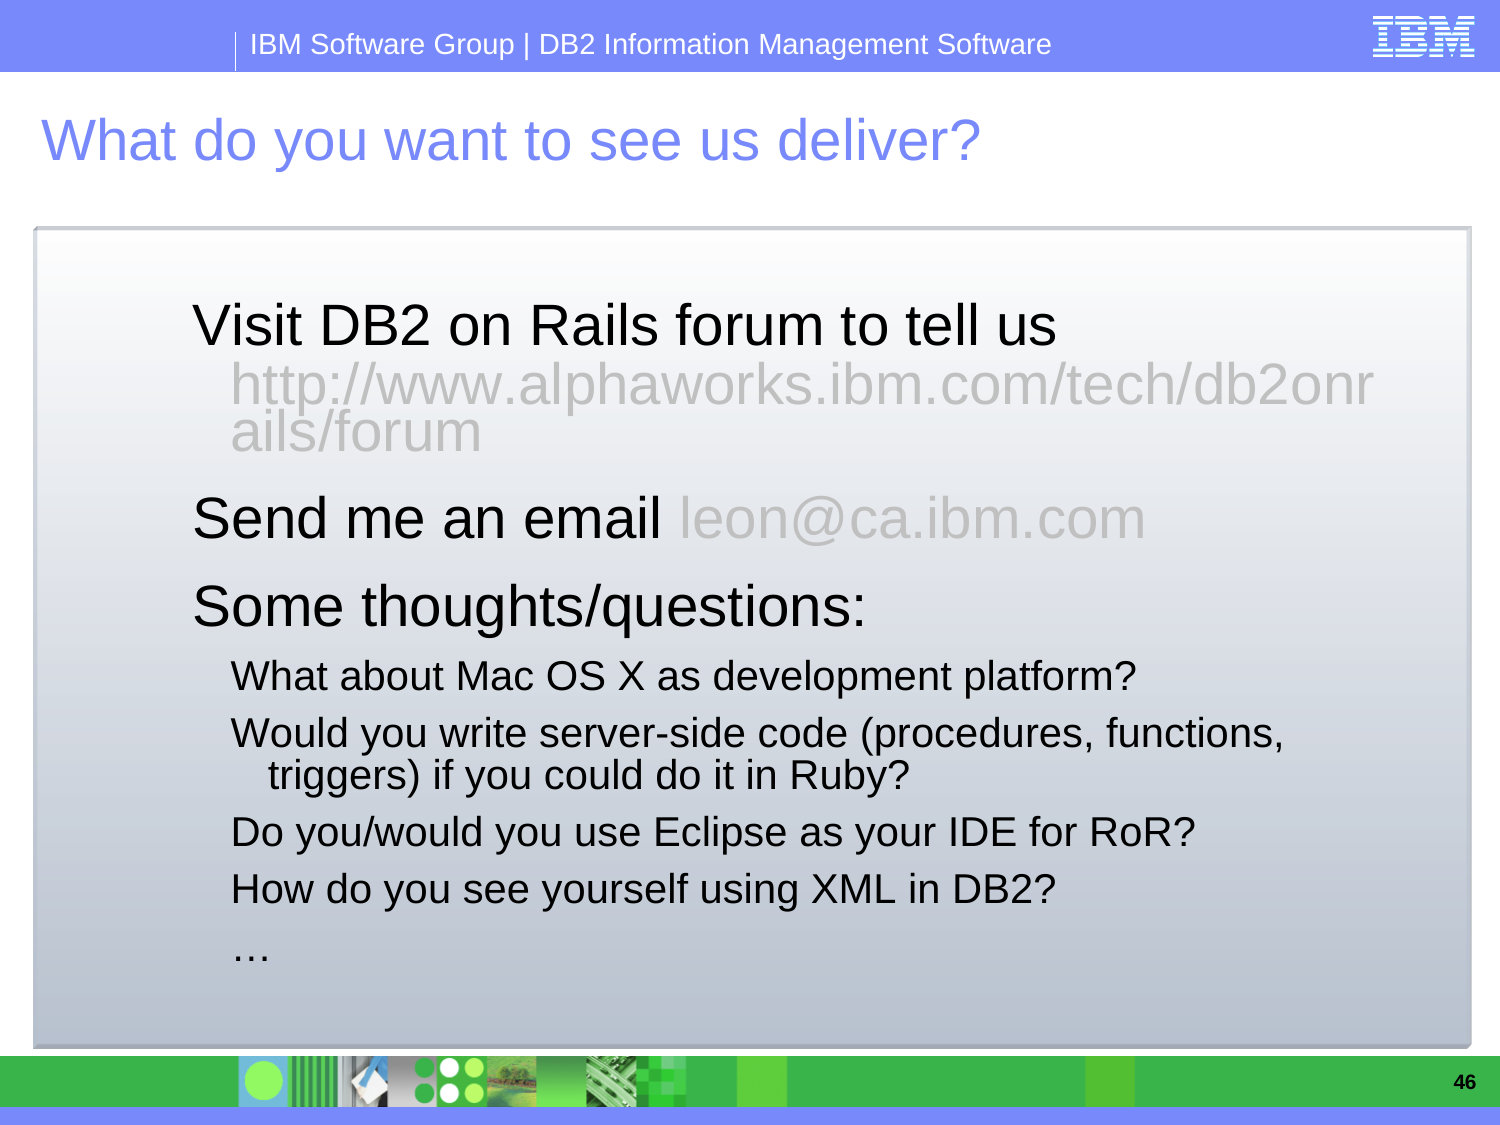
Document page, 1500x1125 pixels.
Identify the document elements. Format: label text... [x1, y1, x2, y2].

title What do you want to see us deliver? [26, 104, 1416, 183]
list Visit DB2 on Rails forum to tell us http://www.alphaworks.ibm.com/tech/db2onrails/forum Send me an email leon@ca.ibm.com Some thoughts/questions: What about Mac OS X as development platform? Would you write server-side code (procedures, functions, triggers) if you could do it in Ruby? Do you/would you use Eclipse as your IDE for RoR? How do you see yourself using XML in DB2? … [178, 291, 1417, 1040]
picture [0, 1056, 1500, 1107]
